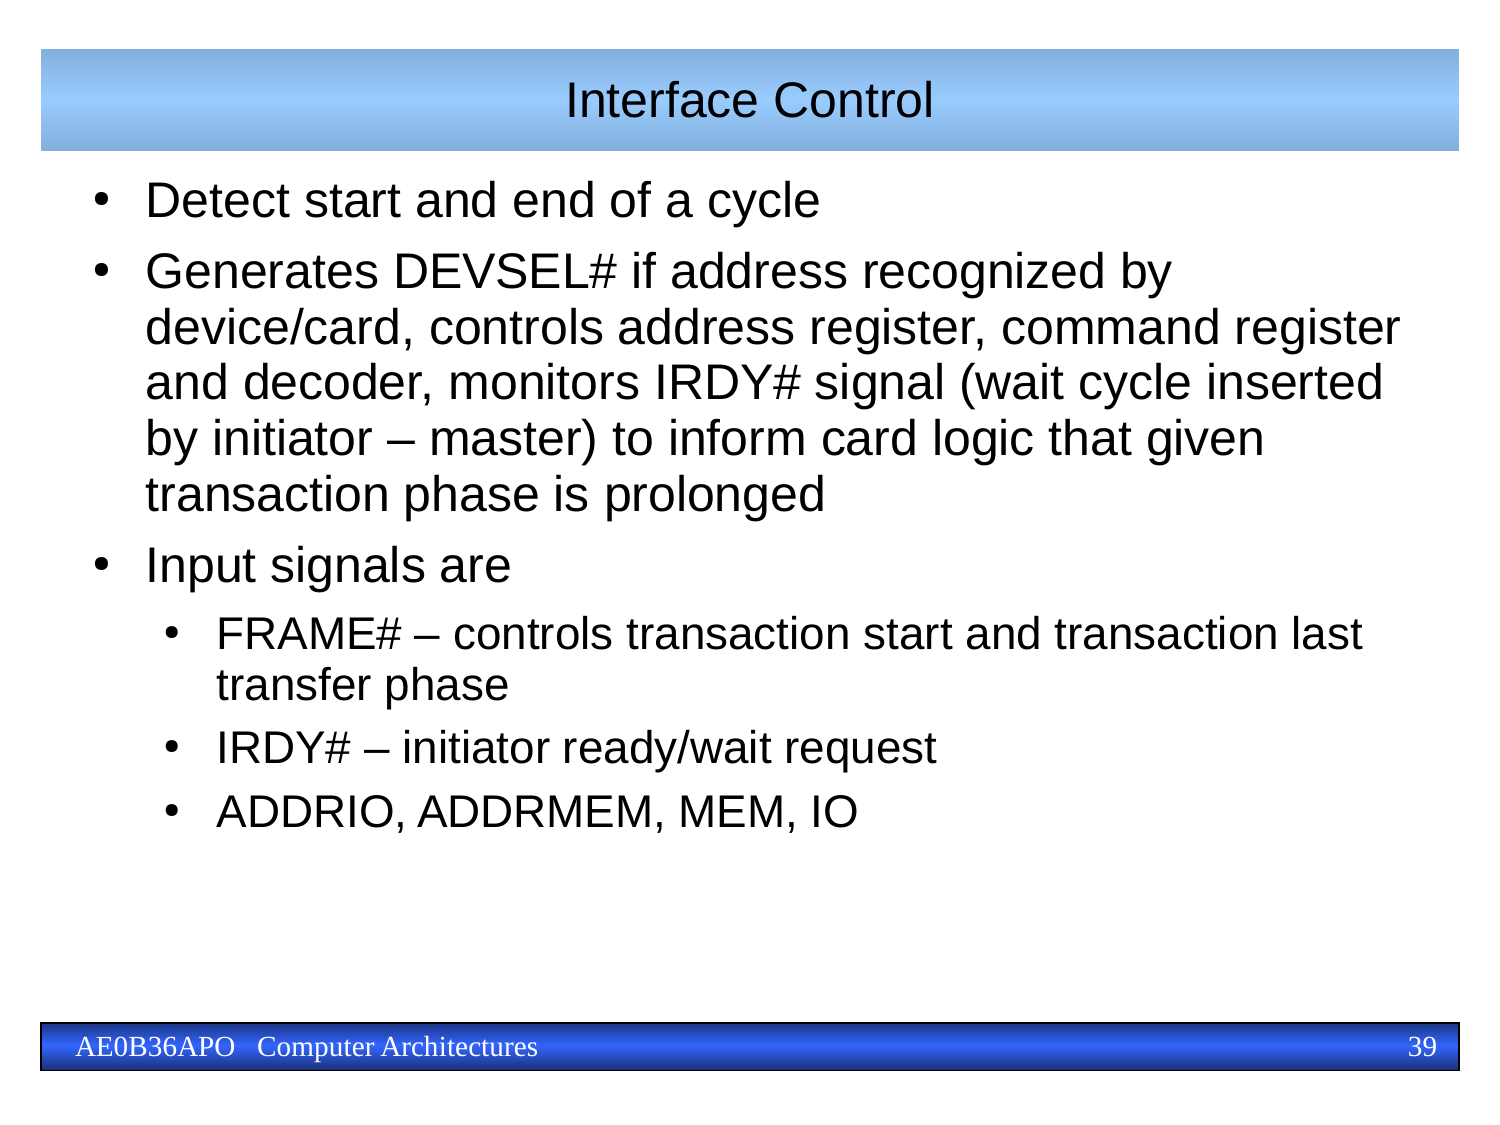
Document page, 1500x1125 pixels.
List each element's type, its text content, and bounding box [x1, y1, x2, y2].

list Detect start and end of a cycle Generates DEVSEL# if address recognized by device/card, controls address register, command register and decoder, monitors IRDY# signal (wait cycle inserted by initiator – master) to inform card logic that given transaction phase is prolonged Input signals are FRAME# – controls transaction start and transaction last transfer phase IRDY# – initiator ready/wait request ADDRIO, ADDRMEM, MEM, IO [75, 172, 1426, 976]
title Interface Control [41, 49, 1459, 151]
